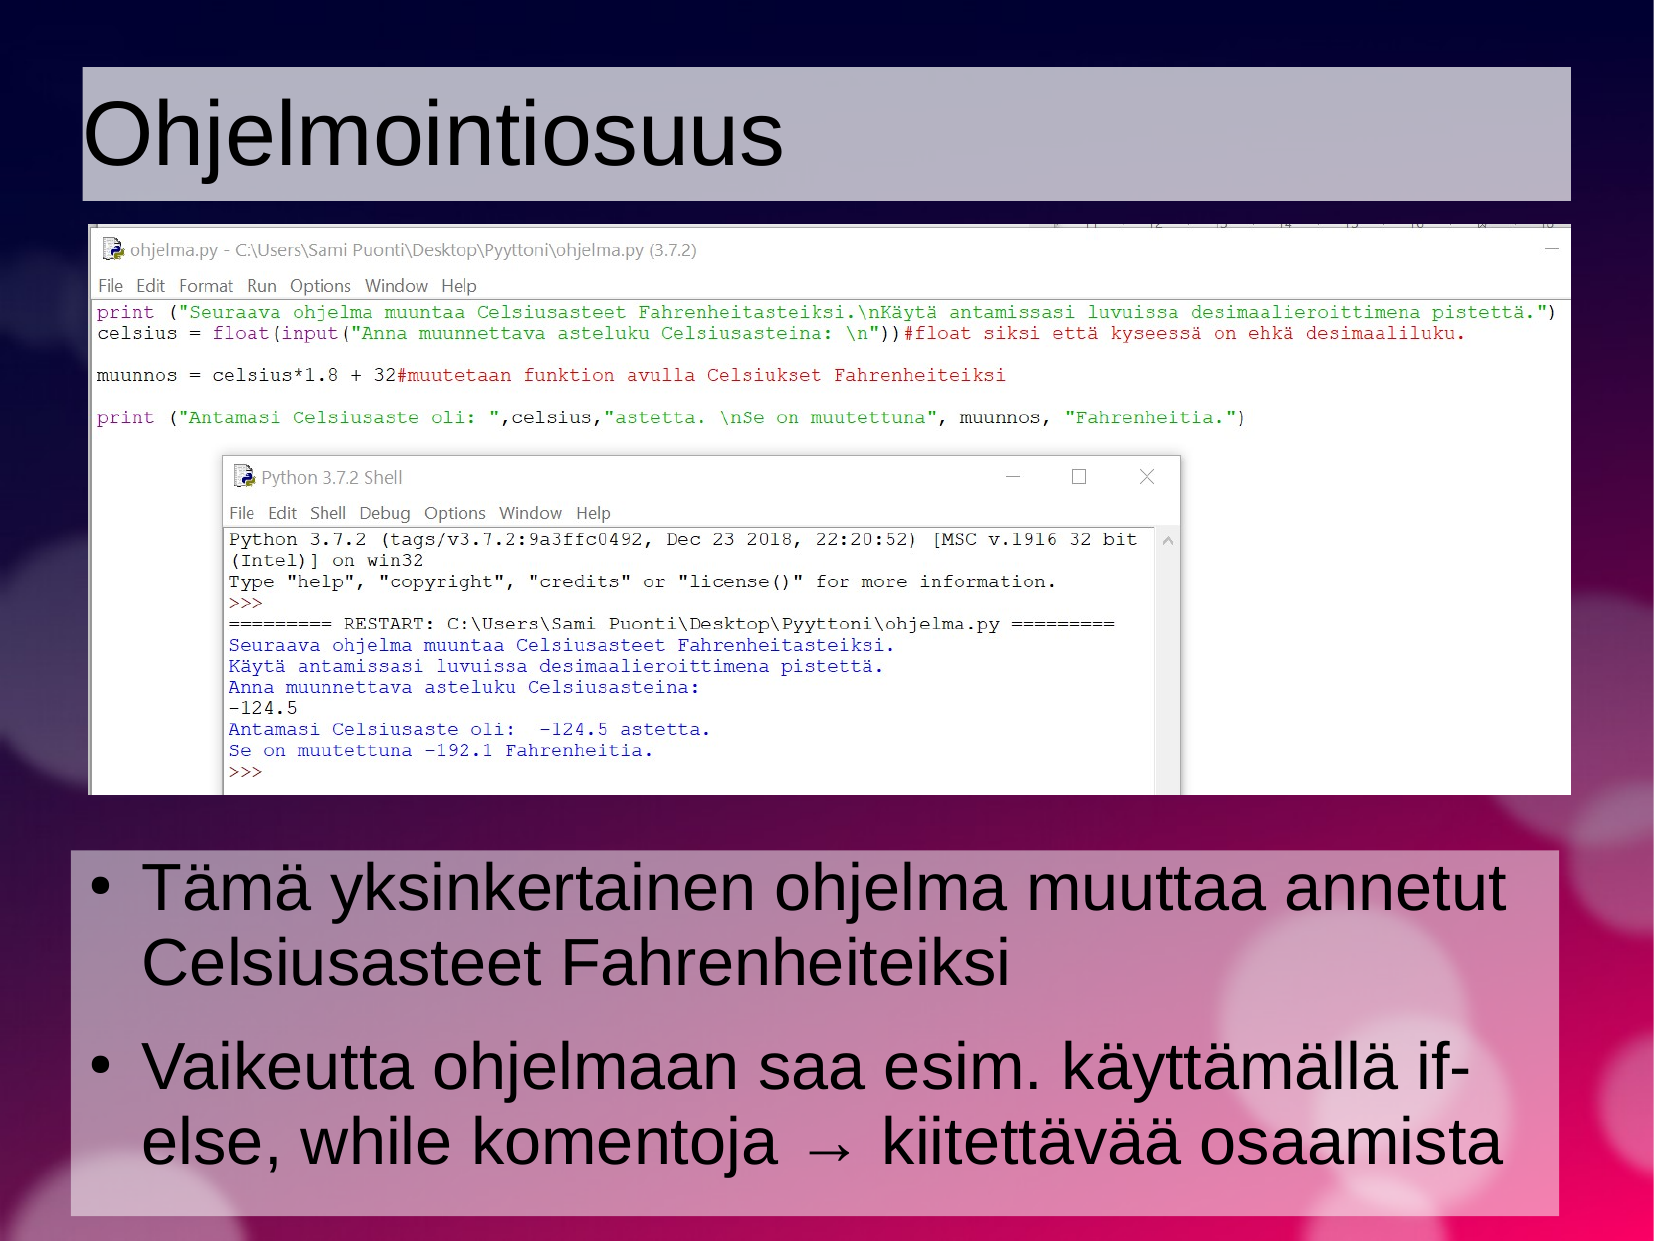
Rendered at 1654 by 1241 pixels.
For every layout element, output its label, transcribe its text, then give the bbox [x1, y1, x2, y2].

list Tämä yksinkertainen ohjelma muuttaa annetut Celsiusasteet Fahrenheiteiksi Vaikeutta ohjelmaan saa esim. käyttämällä if-else, while komentoja → kiitettävää osaamista [70, 850, 1560, 1217]
picture [0, 0, 1654, 1241]
title Ohjelmointiosuus [82, 67, 1571, 201]
